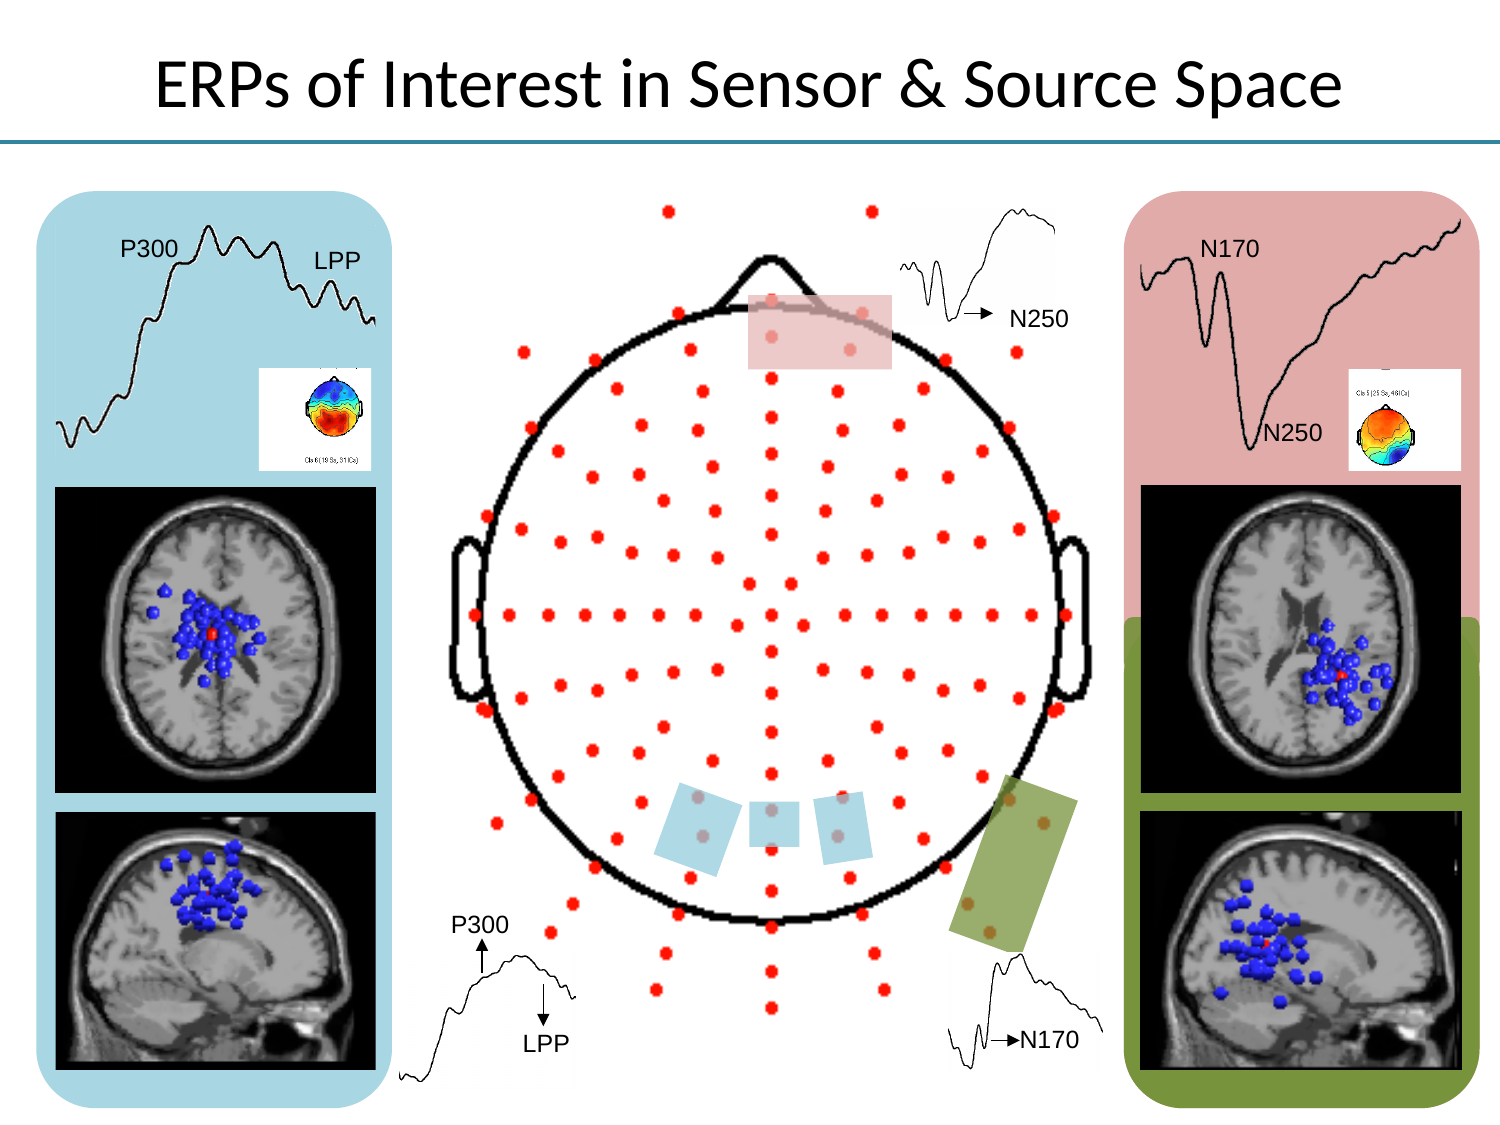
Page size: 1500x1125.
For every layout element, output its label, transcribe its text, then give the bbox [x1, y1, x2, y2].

text_box LPP [507, 1020, 586, 1066]
title ERPs of Interest in Sensor & Source Space [75, 28, 1425, 142]
text_box P300 [436, 900, 525, 946]
text_box [813, 791, 874, 866]
picture [55, 225, 376, 471]
picture [55, 487, 376, 793]
text_box N250 [994, 295, 1085, 340]
text_box [36, 191, 392, 1109]
text_box [653, 782, 743, 878]
picture [399, 188, 1124, 1090]
text_box [749, 801, 800, 847]
text_box [1123, 191, 1480, 1109]
text_box P300 [105, 225, 194, 270]
picture [55, 812, 376, 1070]
picture [1140, 811, 1462, 1070]
text_box N170 [1185, 224, 1276, 270]
picture [1140, 214, 1462, 471]
text_box [948, 774, 1078, 952]
text_box LPP [299, 237, 377, 282]
text_box N170 [1004, 1016, 1095, 1061]
text_box [748, 295, 892, 370]
text_box N250 [1248, 409, 1338, 455]
picture [1140, 485, 1461, 793]
